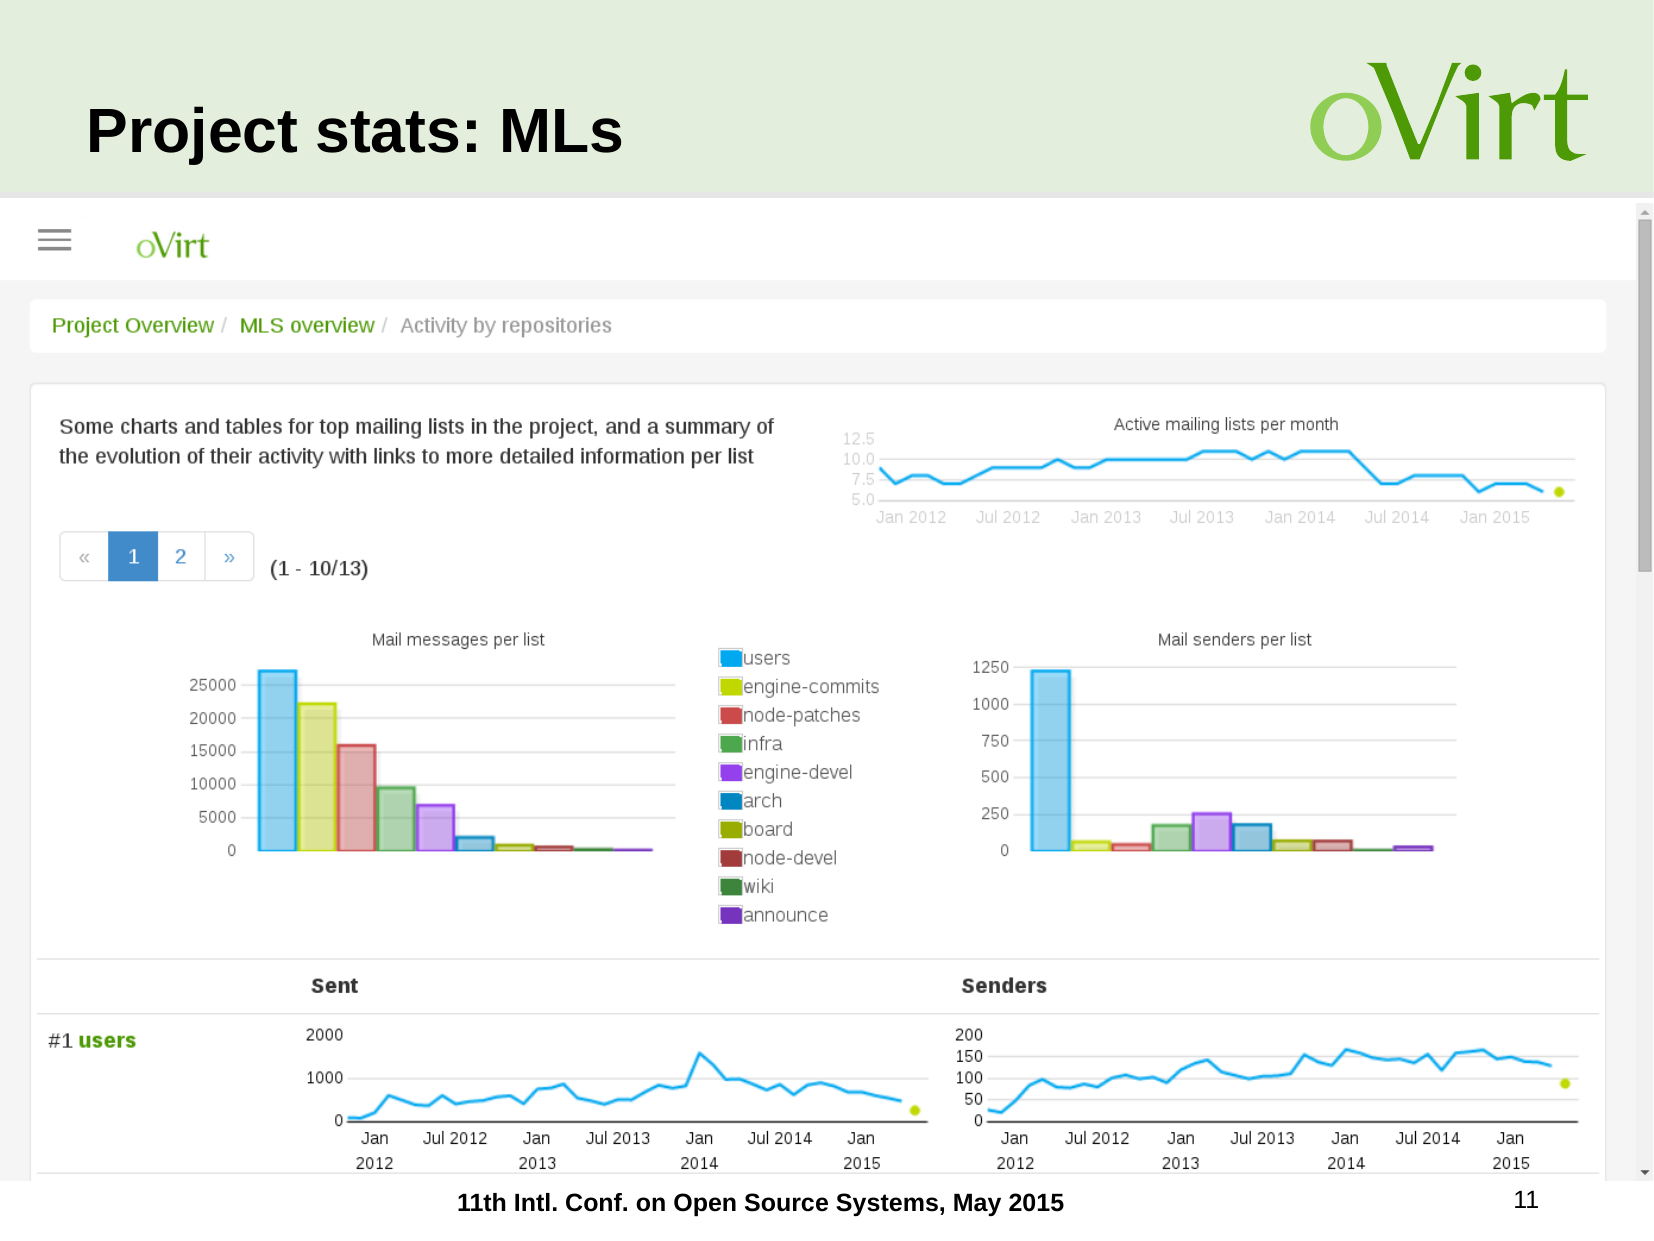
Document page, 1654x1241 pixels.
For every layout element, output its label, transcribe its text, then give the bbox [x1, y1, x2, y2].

title Project stats: MLs [86, 36, 1307, 203]
picture [0, 203, 1654, 1181]
